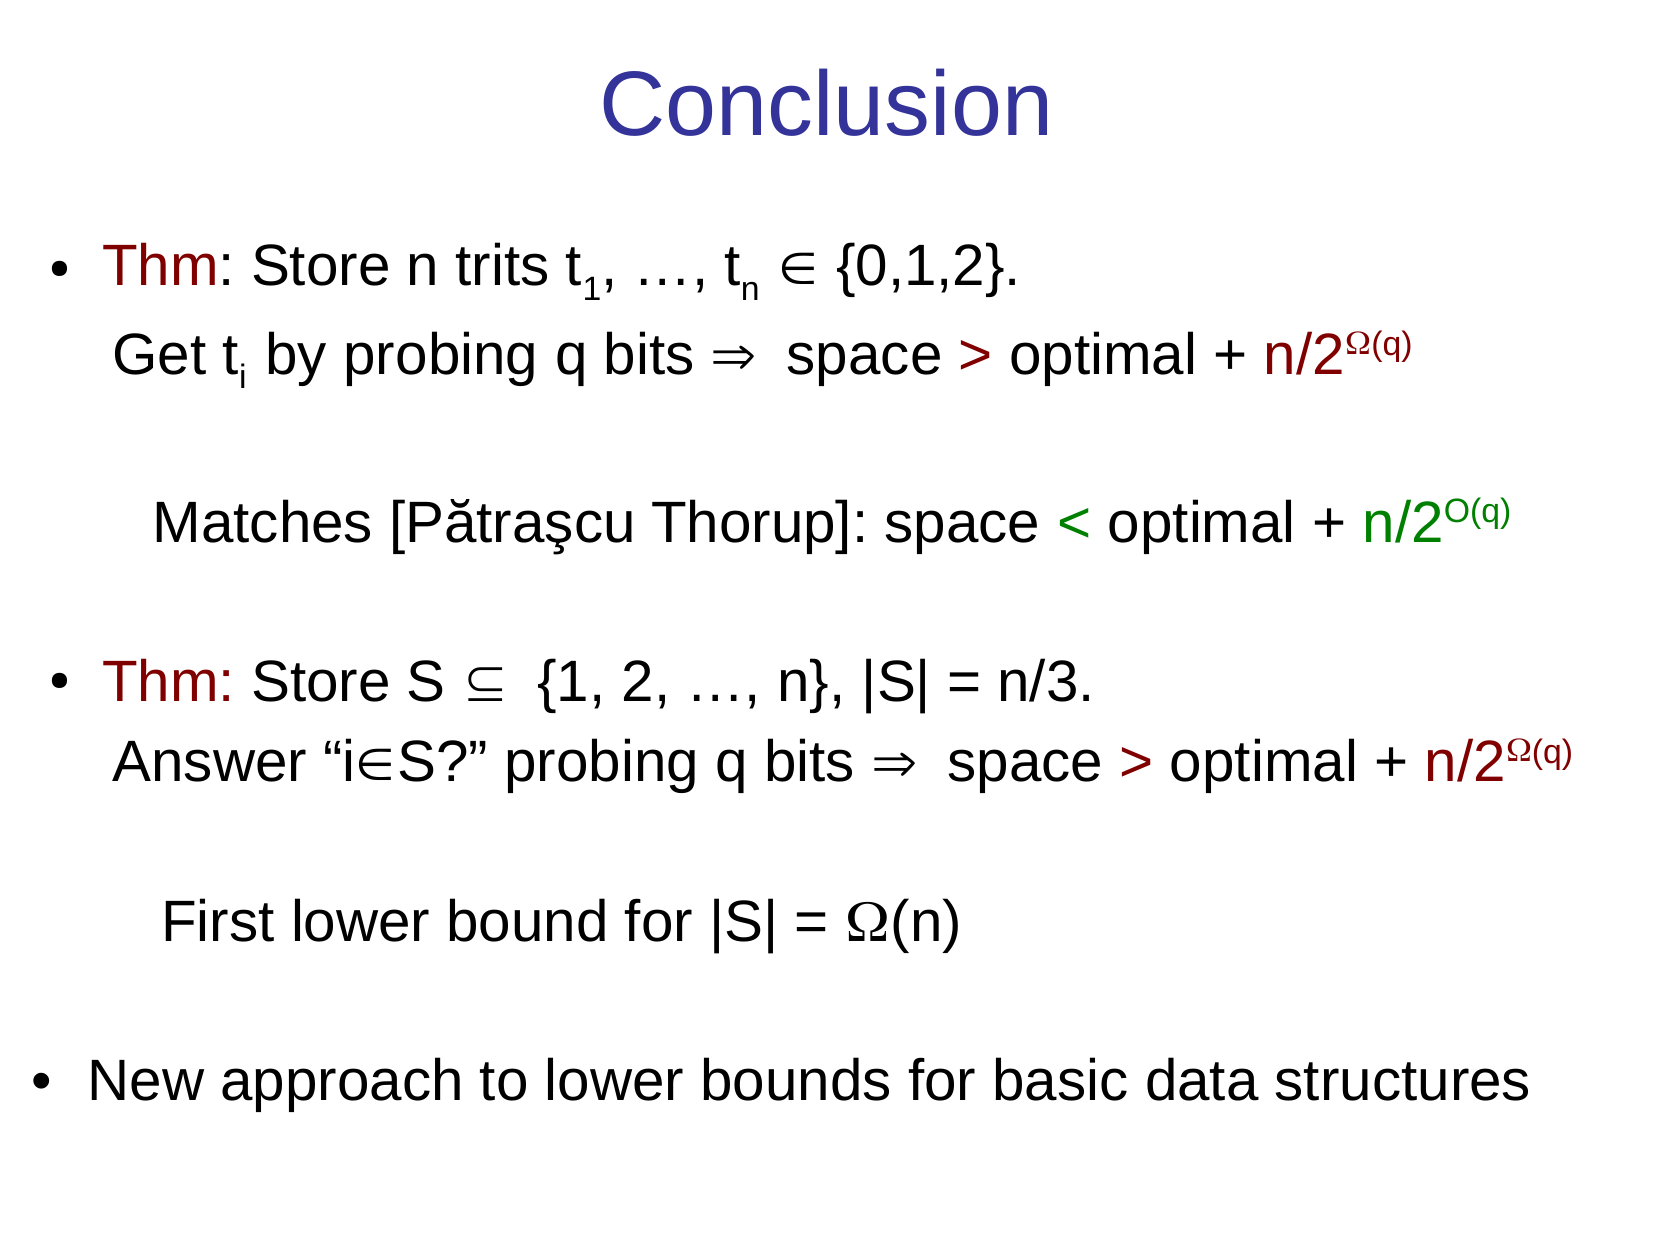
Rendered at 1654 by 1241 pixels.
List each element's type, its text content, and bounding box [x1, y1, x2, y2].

title Conclusion [124, 0, 1530, 208]
list Thm: Store n trits t1, …, tn  {0,1,2}. Get ti by probing q bits  space > optimal + n/2(q) Matches [Pătraşcu Thorup]: space < optimal + n/2O(q) Thm: Store S  {1, 2, …, n}, |S| = n/3. Answer “iS?” probing q bits  space > optimal + n/2(q) First lower bound for |S| = (n) New approach to lower bounds for basic data structures [16, 225, 1654, 1225]
